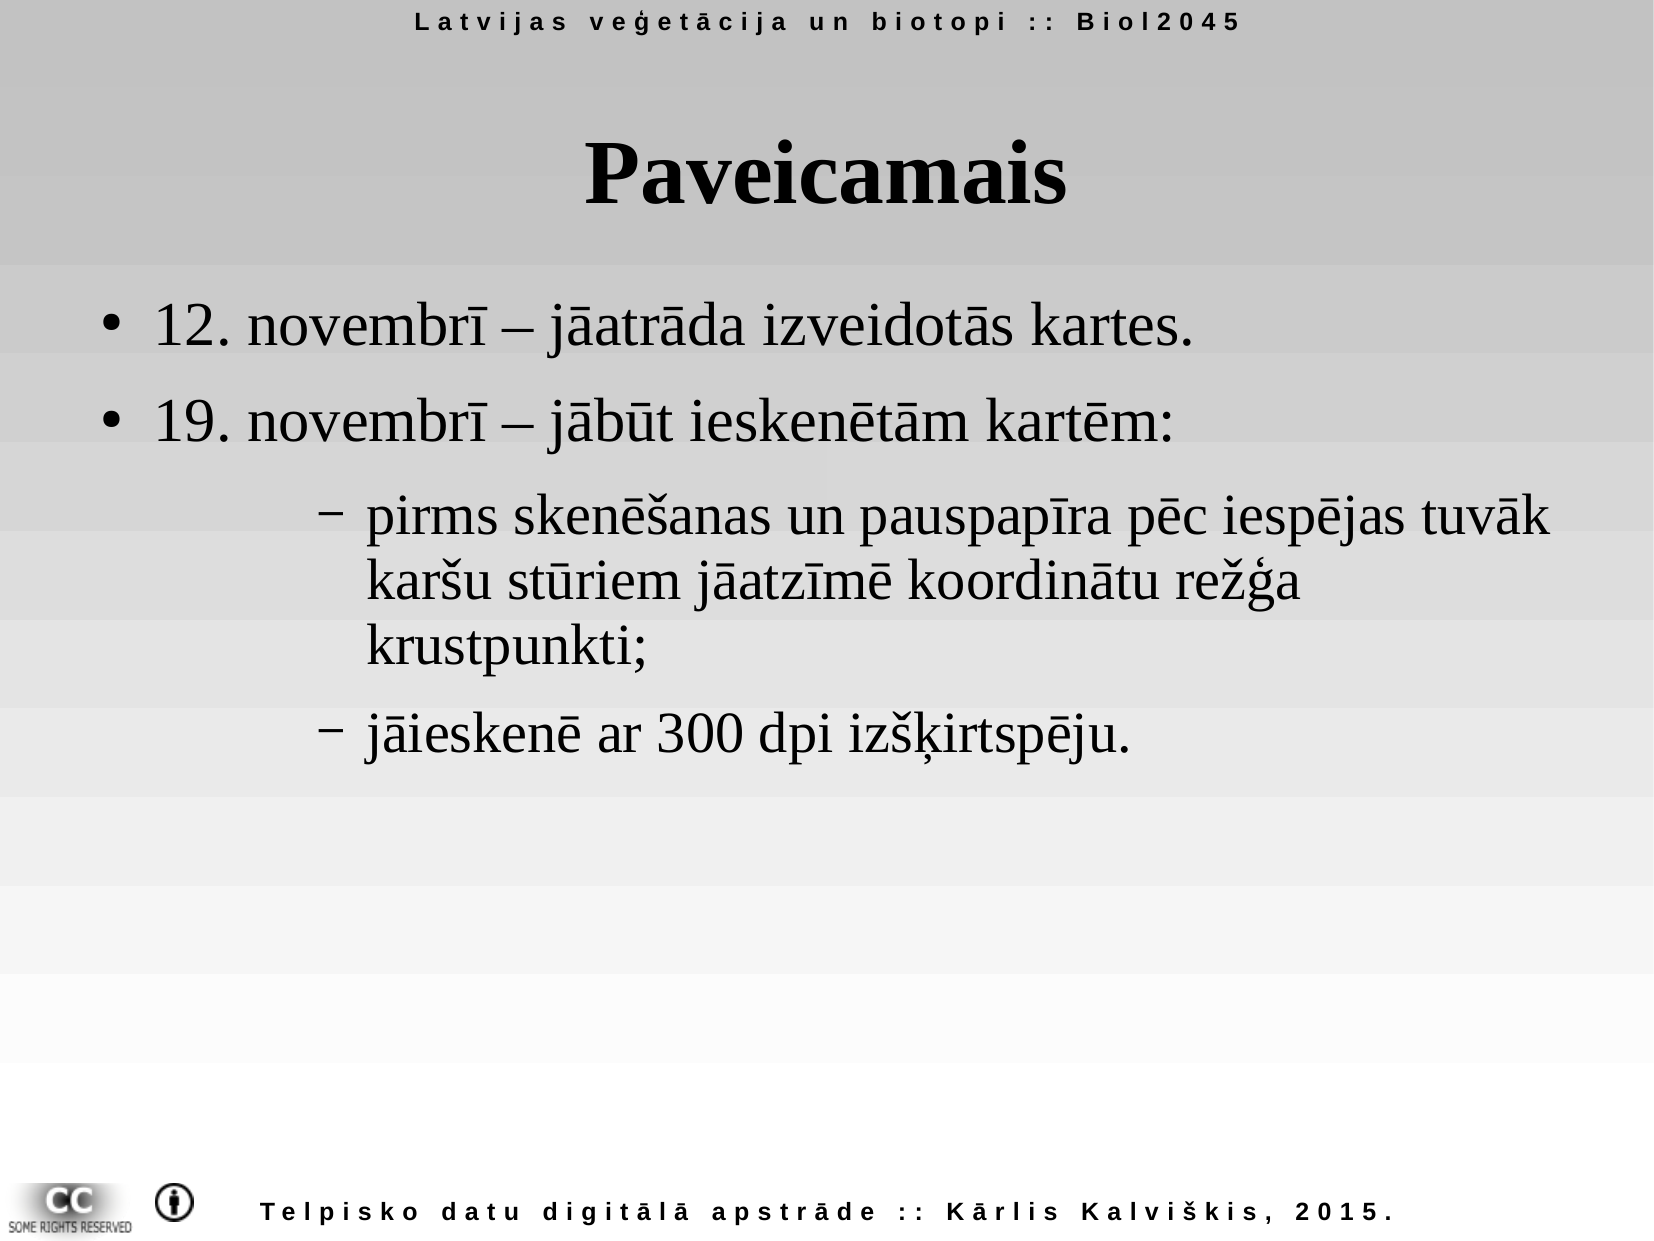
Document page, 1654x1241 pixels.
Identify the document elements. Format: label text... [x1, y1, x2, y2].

picture [0, 0, 1654, 1241]
title Paveicamais [29, 49, 1625, 296]
list 12. novembrī – jāatrāda izveidotās kartes. 19. novembrī – jābūt ieskenētām kartēm: pirms skenēšanas un pauspapīra pēc iespējas tuvāk karšu stūriem jāatzīmē koordinātu režģa krustpunkti; jāieskenē ar 300 dpi izšķirtspēju. [82, 289, 1571, 1113]
